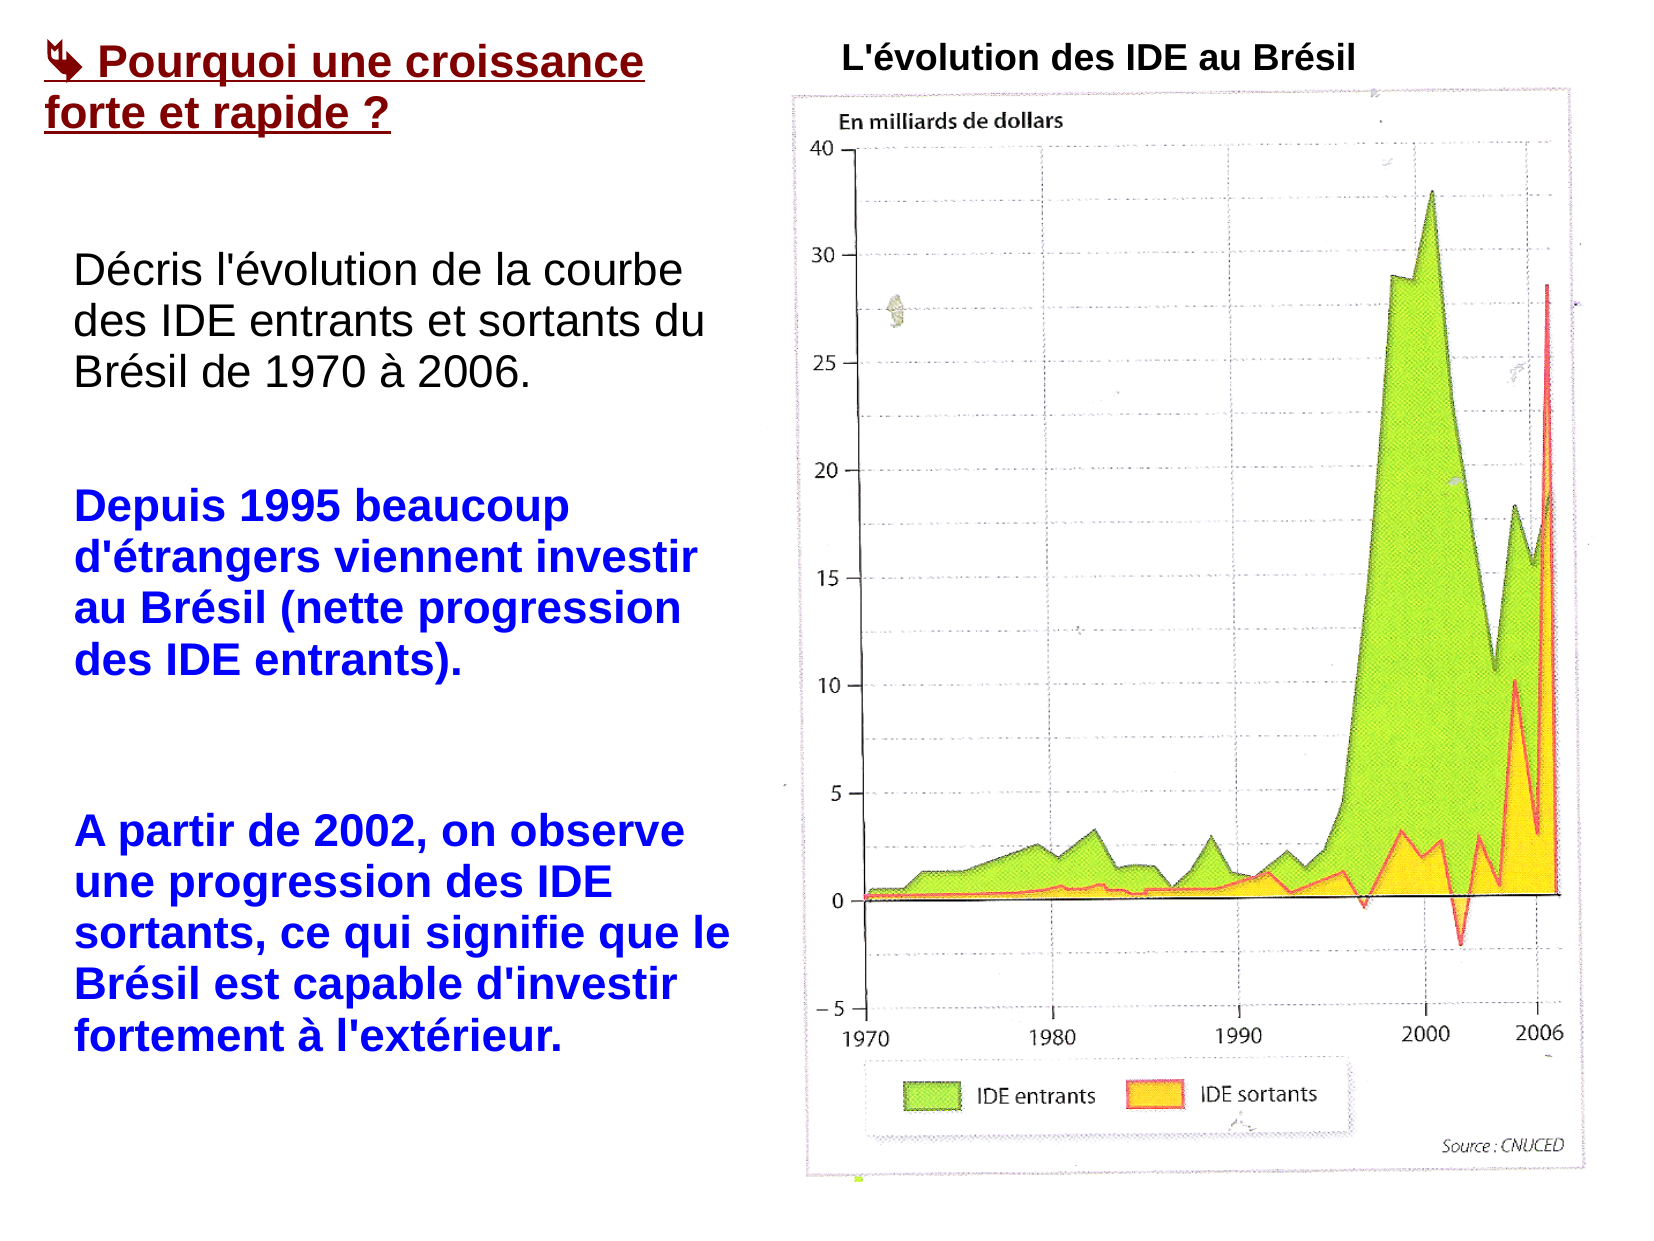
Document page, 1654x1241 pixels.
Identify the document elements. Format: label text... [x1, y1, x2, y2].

picture [767, 58, 1625, 1182]
text_box Depuis 1995 beaucoup d'étrangers viennent investir au Brésil (nette progression des IDE entrants). [59, 472, 739, 697]
text_box Décris l'évolution de la courbe des IDE entrants et sortants du Brésil de 1970 à 2006. [59, 236, 768, 405]
text_box  Pourquoi une croissance forte et rapide ? [29, 28, 680, 148]
text_box L'évolution des IDE au Brésil [826, 29, 1506, 88]
text_box A partir de 2002, on observe une progression des IDE sortants, ce qui signifie que le Brésil est capable d'investir fortement à l'extérieur. [59, 797, 768, 1074]
